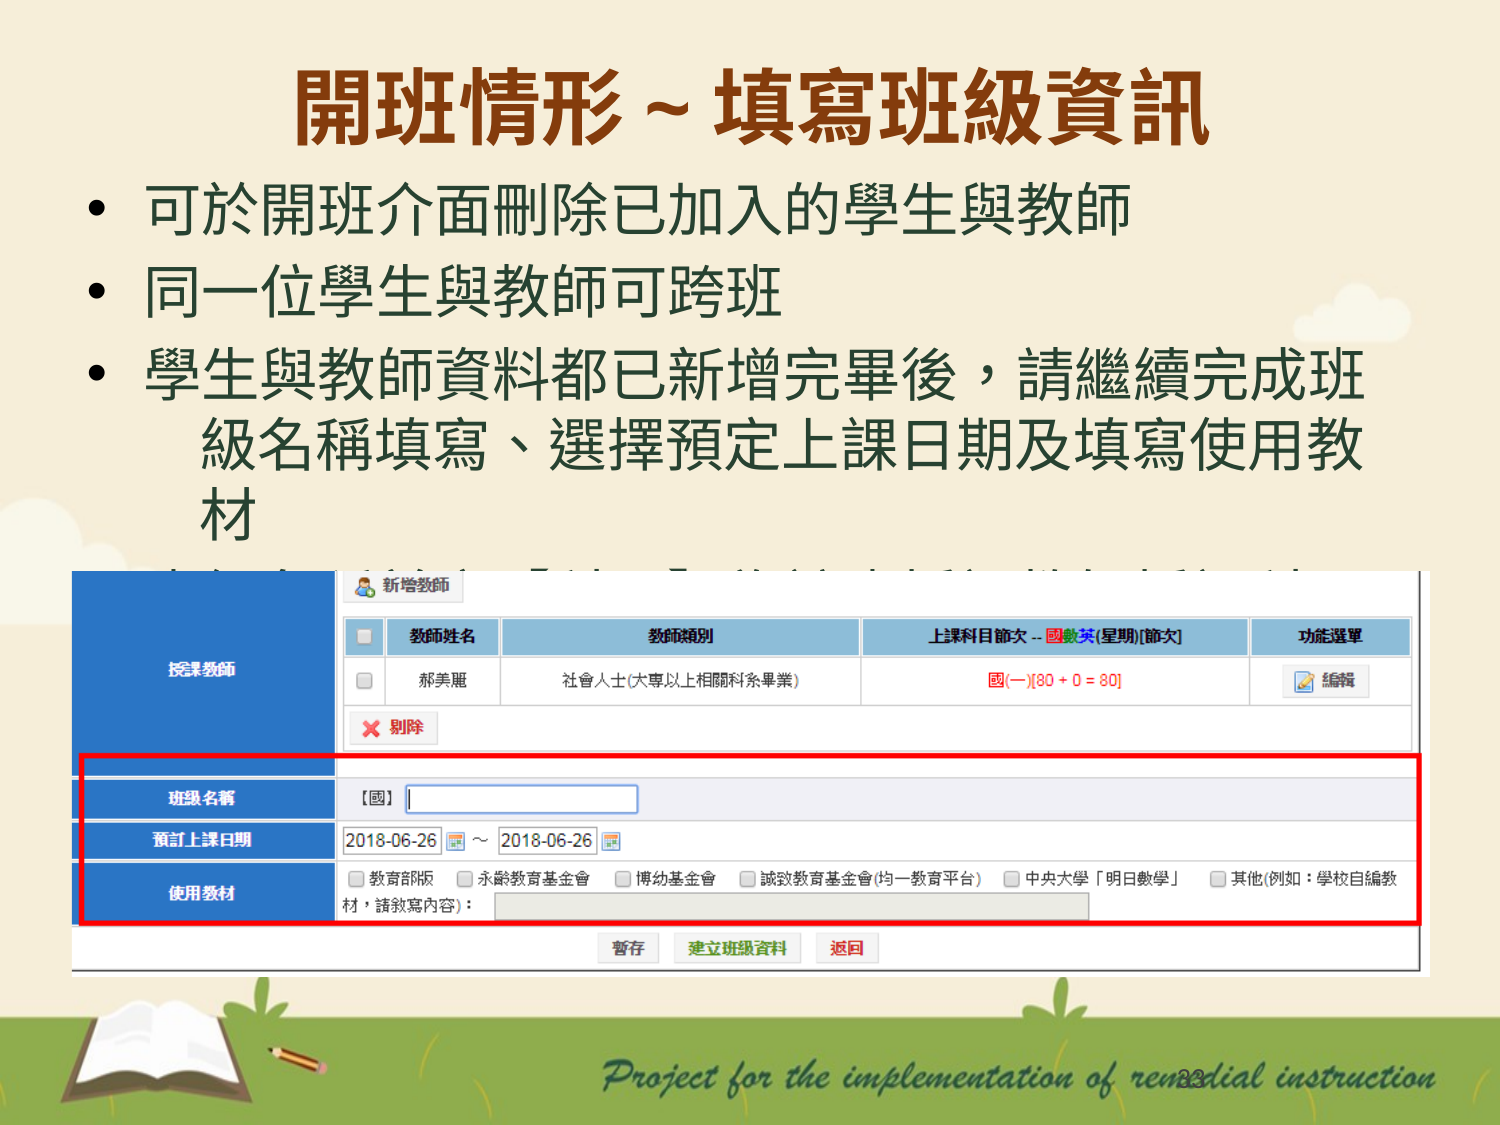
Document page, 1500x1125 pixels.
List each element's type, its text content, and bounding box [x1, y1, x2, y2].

picture [71, 571, 1430, 977]
title 開班情形~填寫班級資訊 [13, 45, 1491, 178]
text_box [1161, 1046, 1499, 1107]
text_box 可於開班介面刪除已加入的學生與教師 同一位學生與教師可跨班 學生與教師資料都已新增完畢後，請繼續完成班級名稱填寫、選擇預定上課日期及填寫使用教材 班級名稱前方【科目】為該班授課教師授課科目 [72, 178, 1430, 571]
